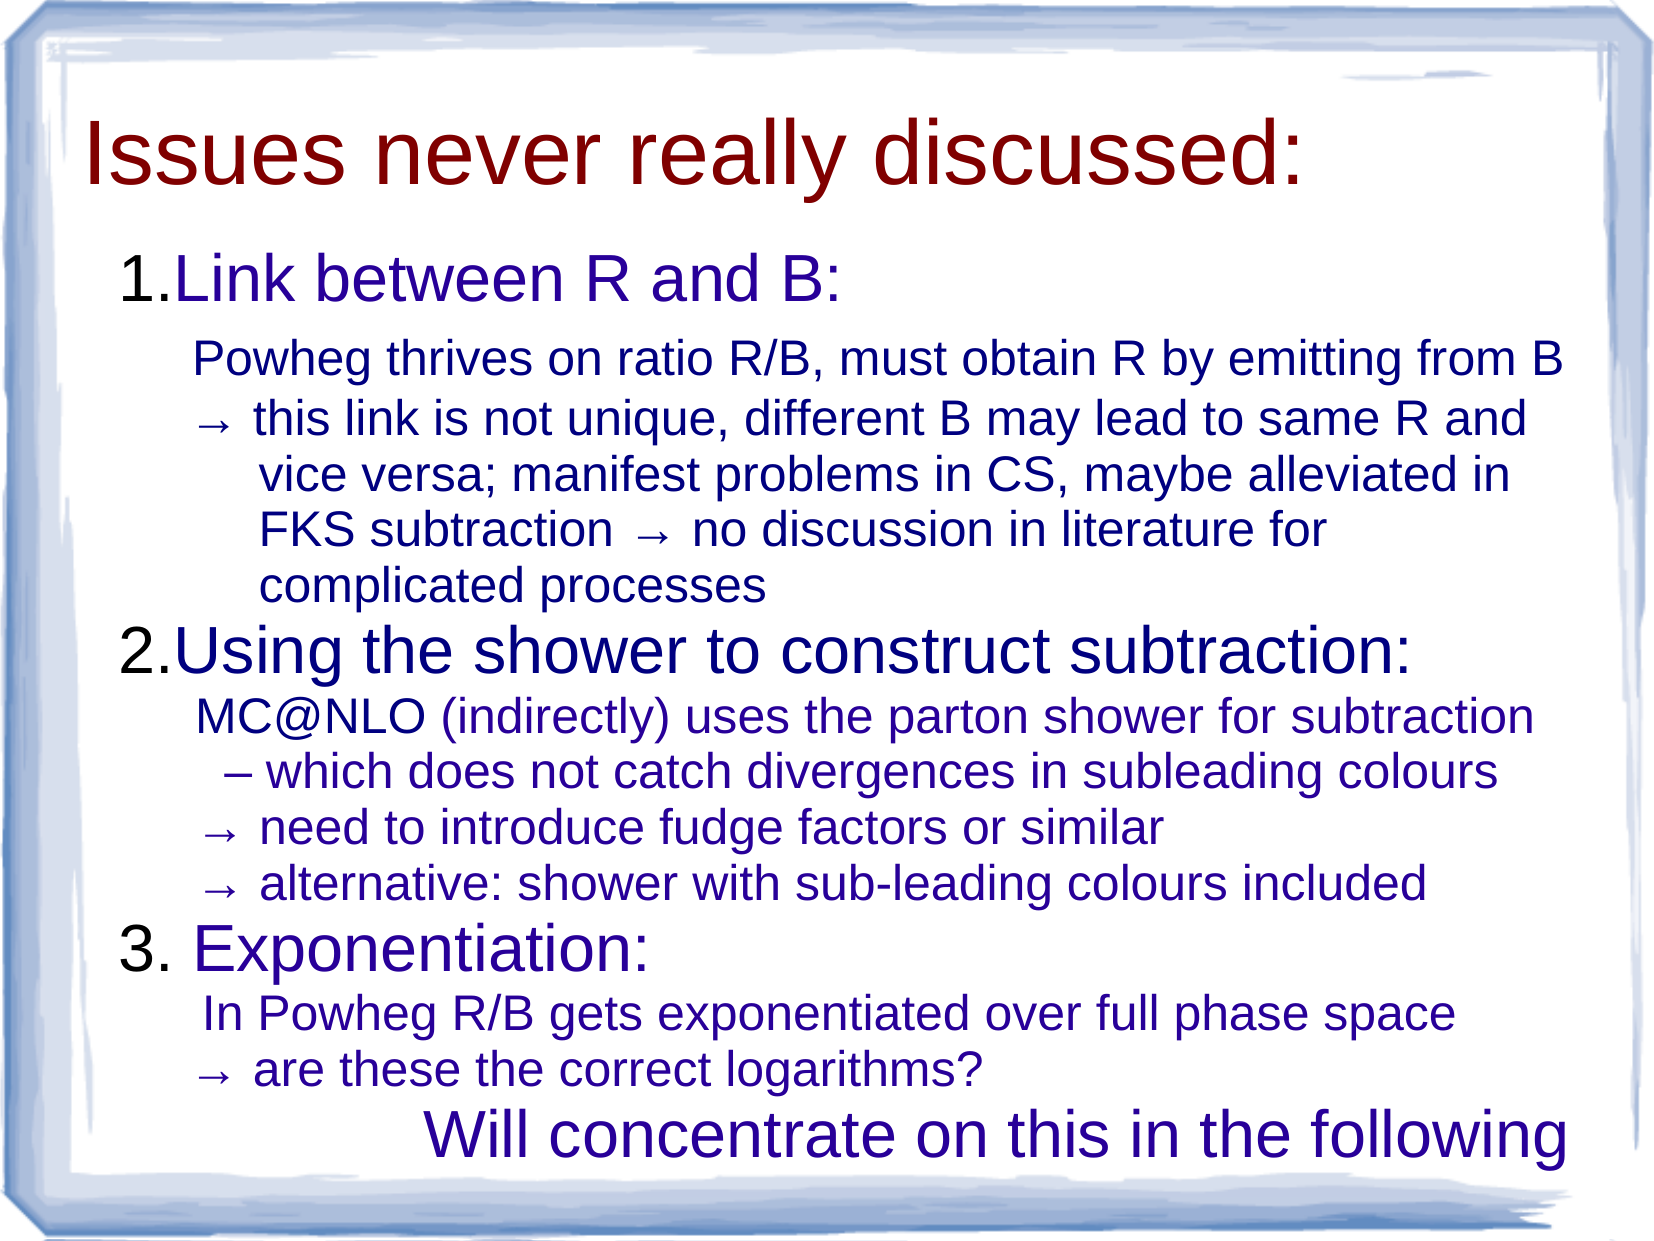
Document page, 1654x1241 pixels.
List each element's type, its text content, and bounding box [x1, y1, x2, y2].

title Issues never really discussed: [82, 49, 1571, 257]
picture [0, 0, 1654, 1241]
subtitle Link between R and B: Powheg thrives on ratio R/B, must obtain R by emitting from B → this link is not unique, different B may lead to same R and vice versa; manifest problems in CS, maybe alleviated in FKS subtraction → no discussion in literature for complicated processes Using the shower to construct subtraction: MC@NLO (indirectly) uses the parton shower for subtraction – which does not catch divergences in subleading colours → need to introduce fudge factors or similar → alternative: shower with sub-leading colours included Exponentiation: In Powheg R/B gets exponentiated over full phase space → are these the correct logarithms? Will concentrate on this in the following [118, 240, 1571, 1228]
